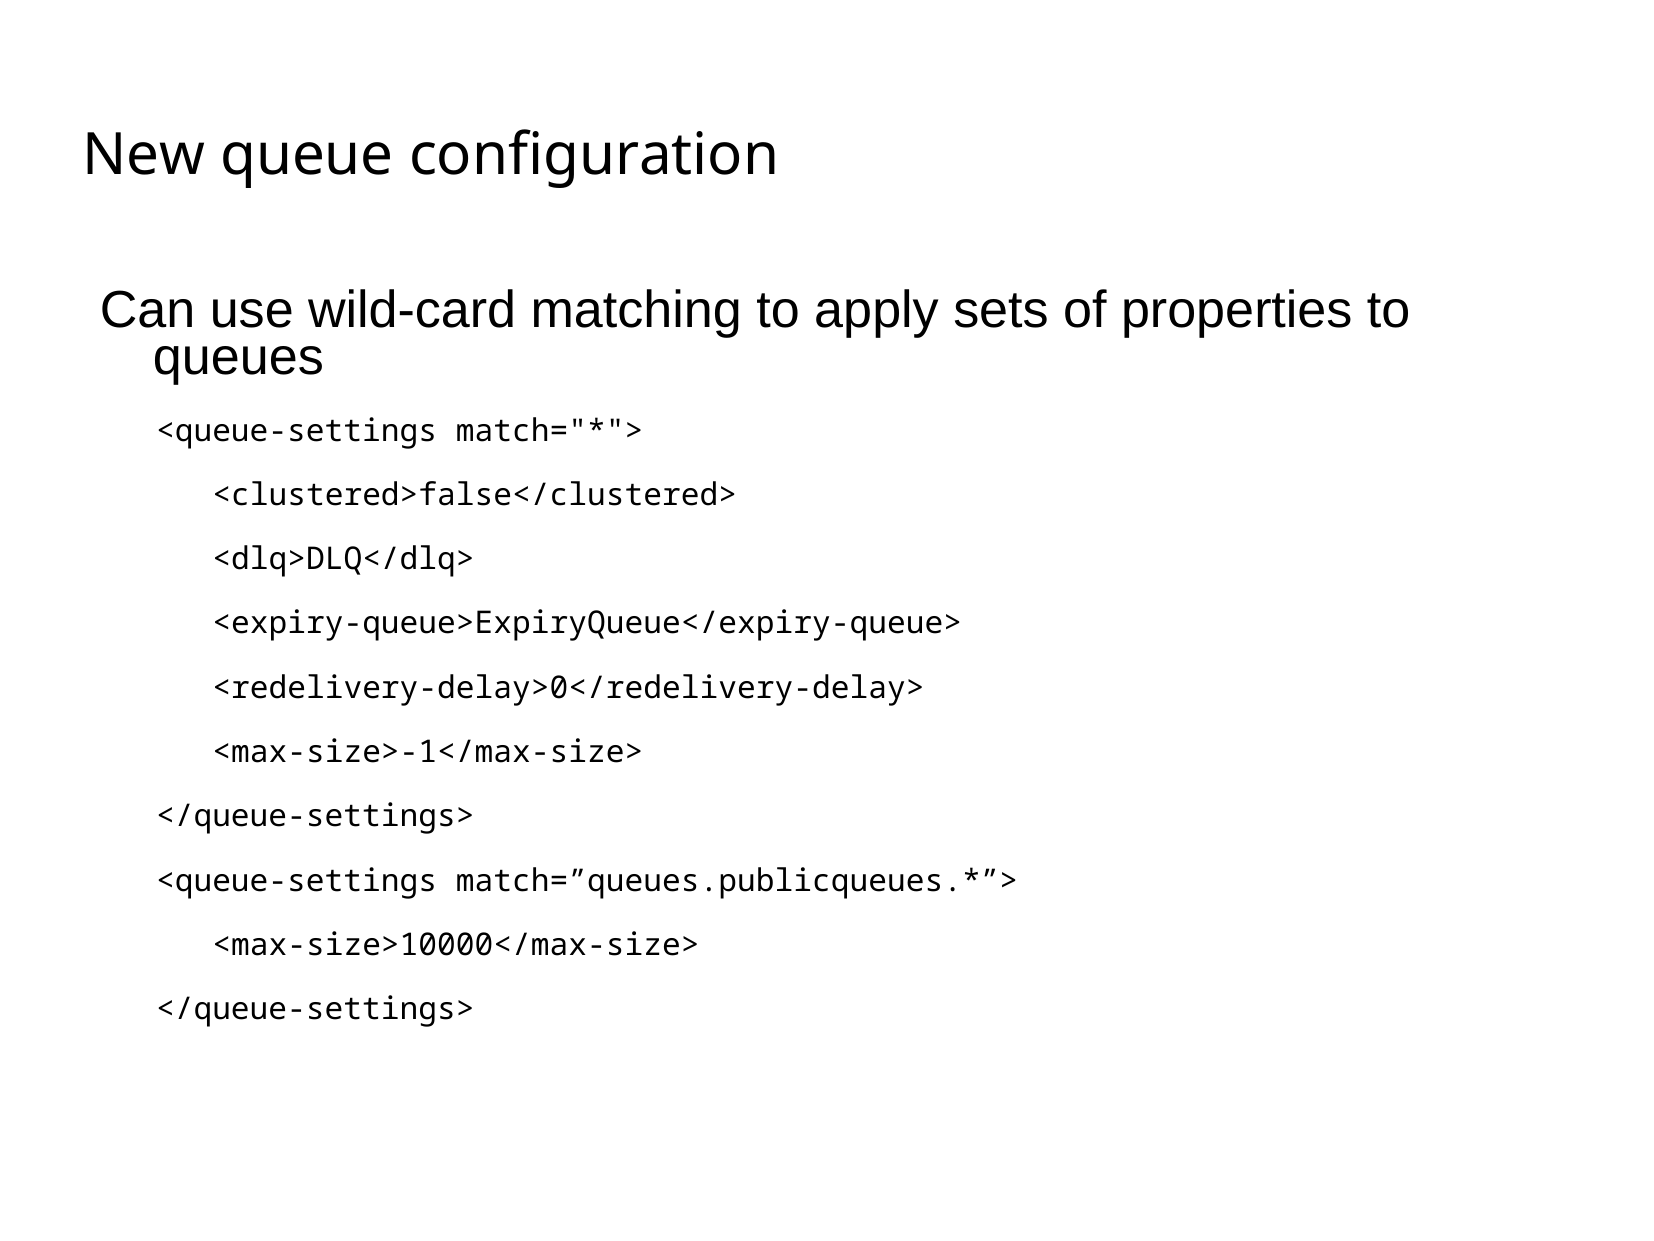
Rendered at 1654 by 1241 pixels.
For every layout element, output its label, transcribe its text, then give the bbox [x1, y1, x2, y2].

list Can use wild-card matching to apply sets of properties to queues <queue-settings match="*"> <clustered>false</clustered> <dlq>DLQ</dlq> <expiry-queue>ExpiryQueue</expiry-queue> <redelivery-delay>0</redelivery-delay> <max-size>-1</max-size> </queue-settings> <queue-settings match=”queues.publicqueues.*”> <max-size>10000</max-size> </queue-settings> [82, 290, 1571, 1094]
title New queue configuration [82, 56, 1571, 249]
